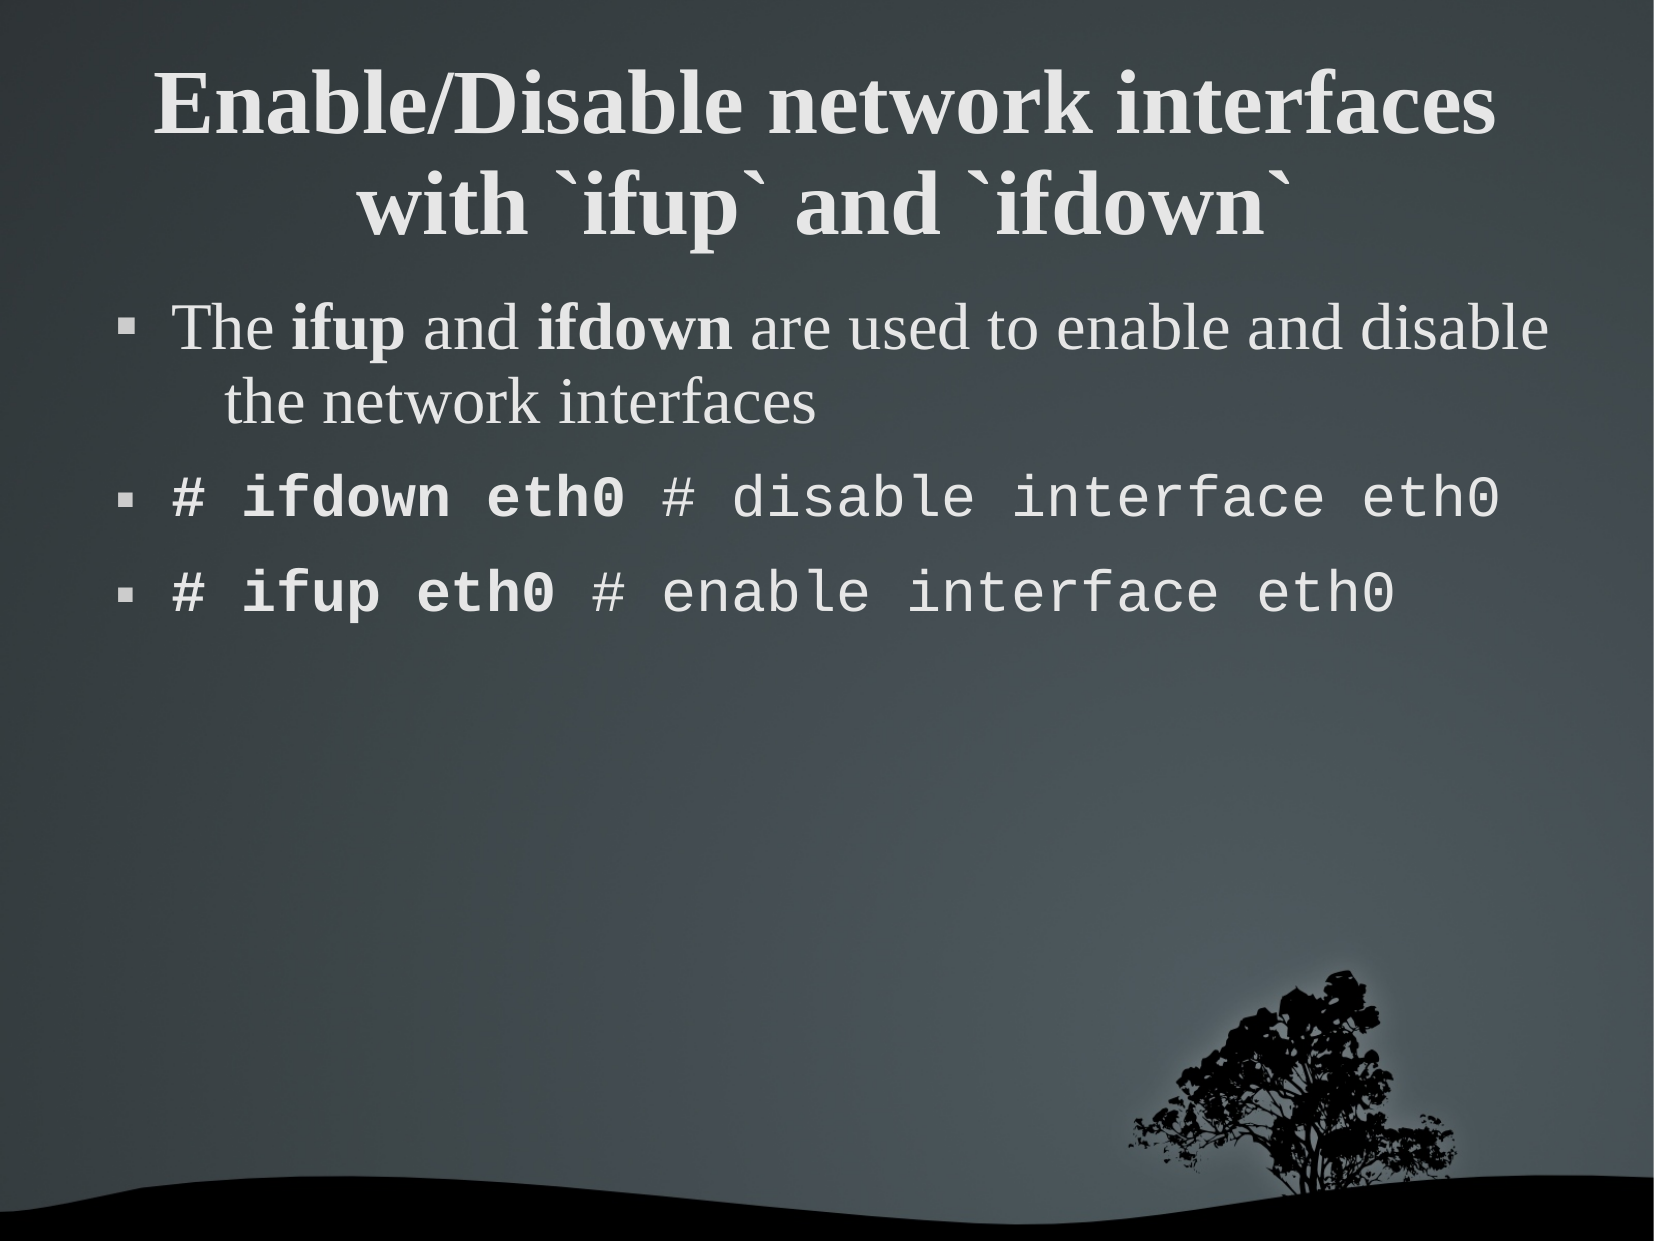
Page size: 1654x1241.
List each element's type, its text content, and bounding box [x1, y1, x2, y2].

picture [0, 0, 1654, 1241]
list The ifup and ifdown are used to enable and disable the network interfaces # ifdown eth0 # disable interface eth0 # ifup eth0 # enable interface eth0 [82, 290, 1571, 1109]
title Enable/Disable network interfaces with `ifup` and `ifdown` [82, 33, 1571, 273]
